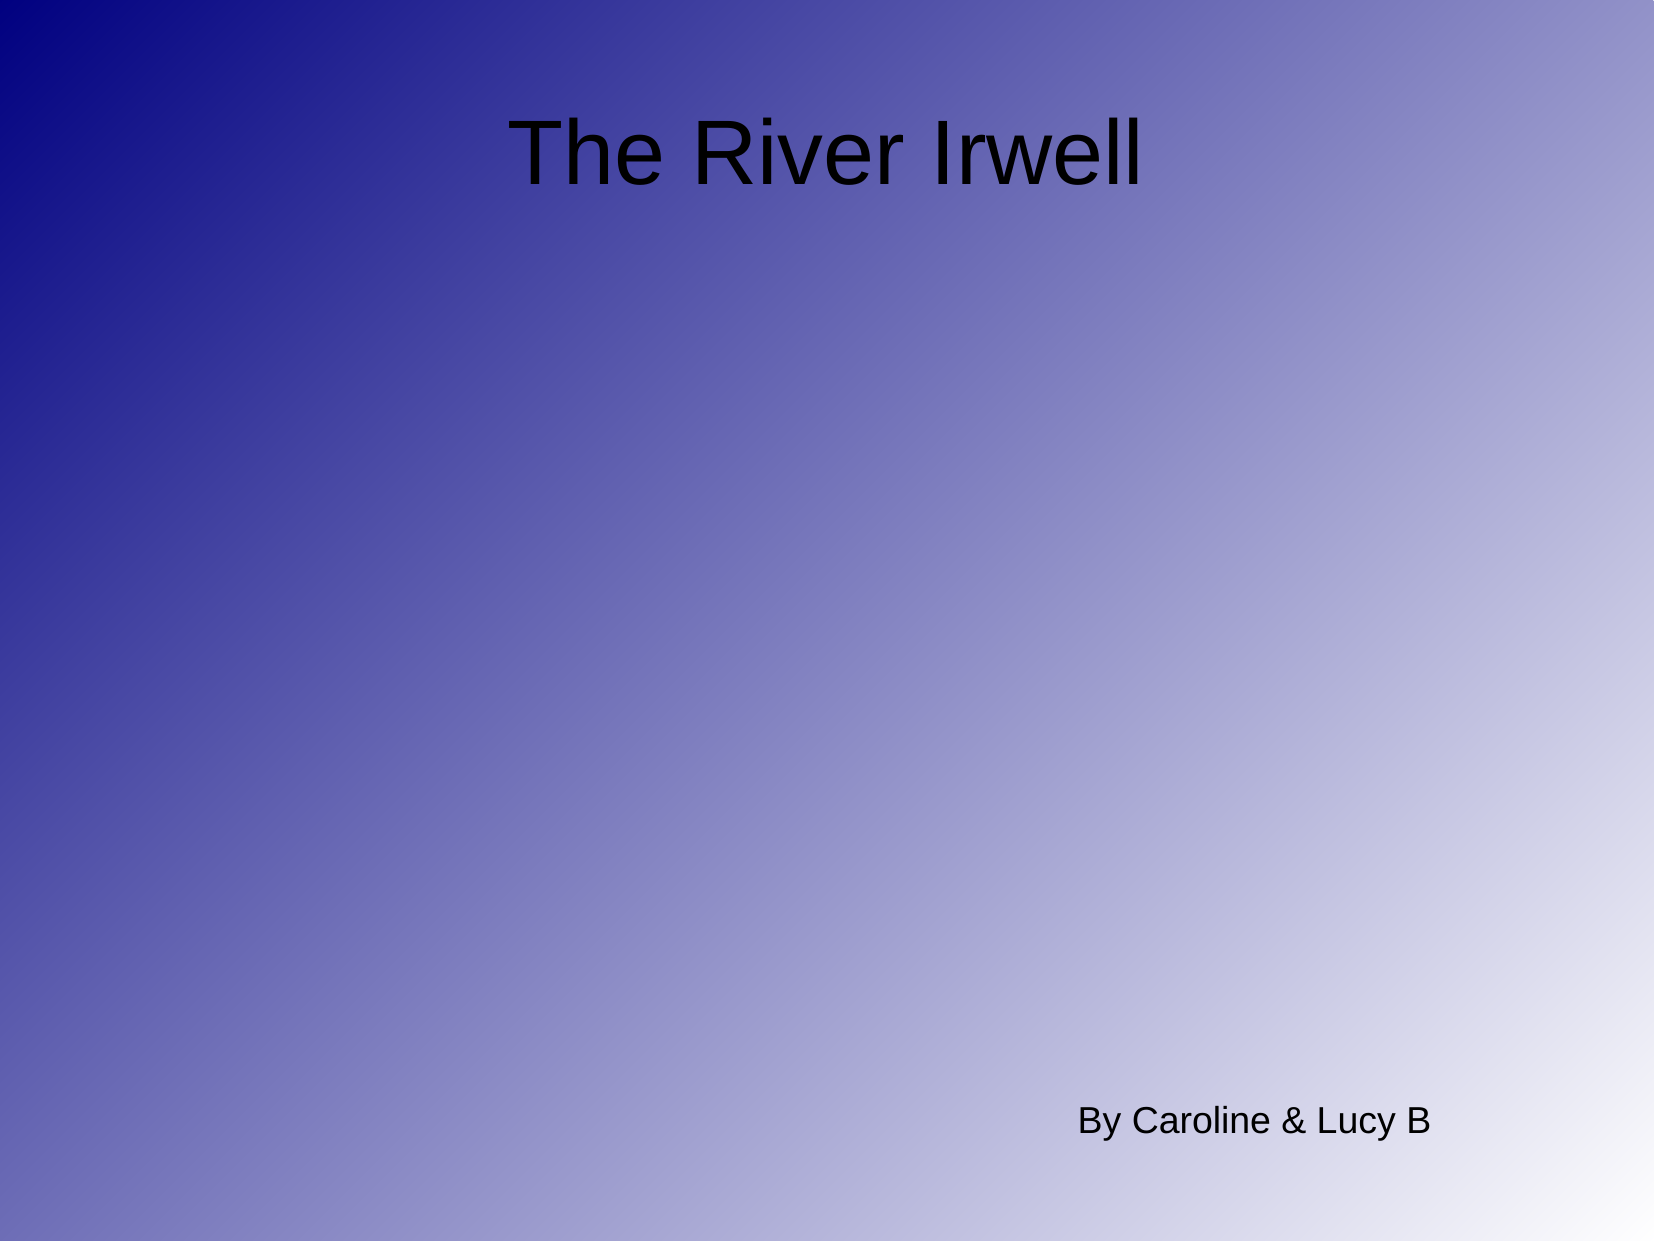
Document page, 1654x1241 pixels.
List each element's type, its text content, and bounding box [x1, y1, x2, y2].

text_box [295, 1062, 1418, 1182]
title The River Irwell [82, 49, 1571, 257]
text_box By Caroline & Lucy B [1062, 1092, 1477, 1150]
picture [324, 383, 1241, 1034]
chart [88, 265, 1577, 1085]
